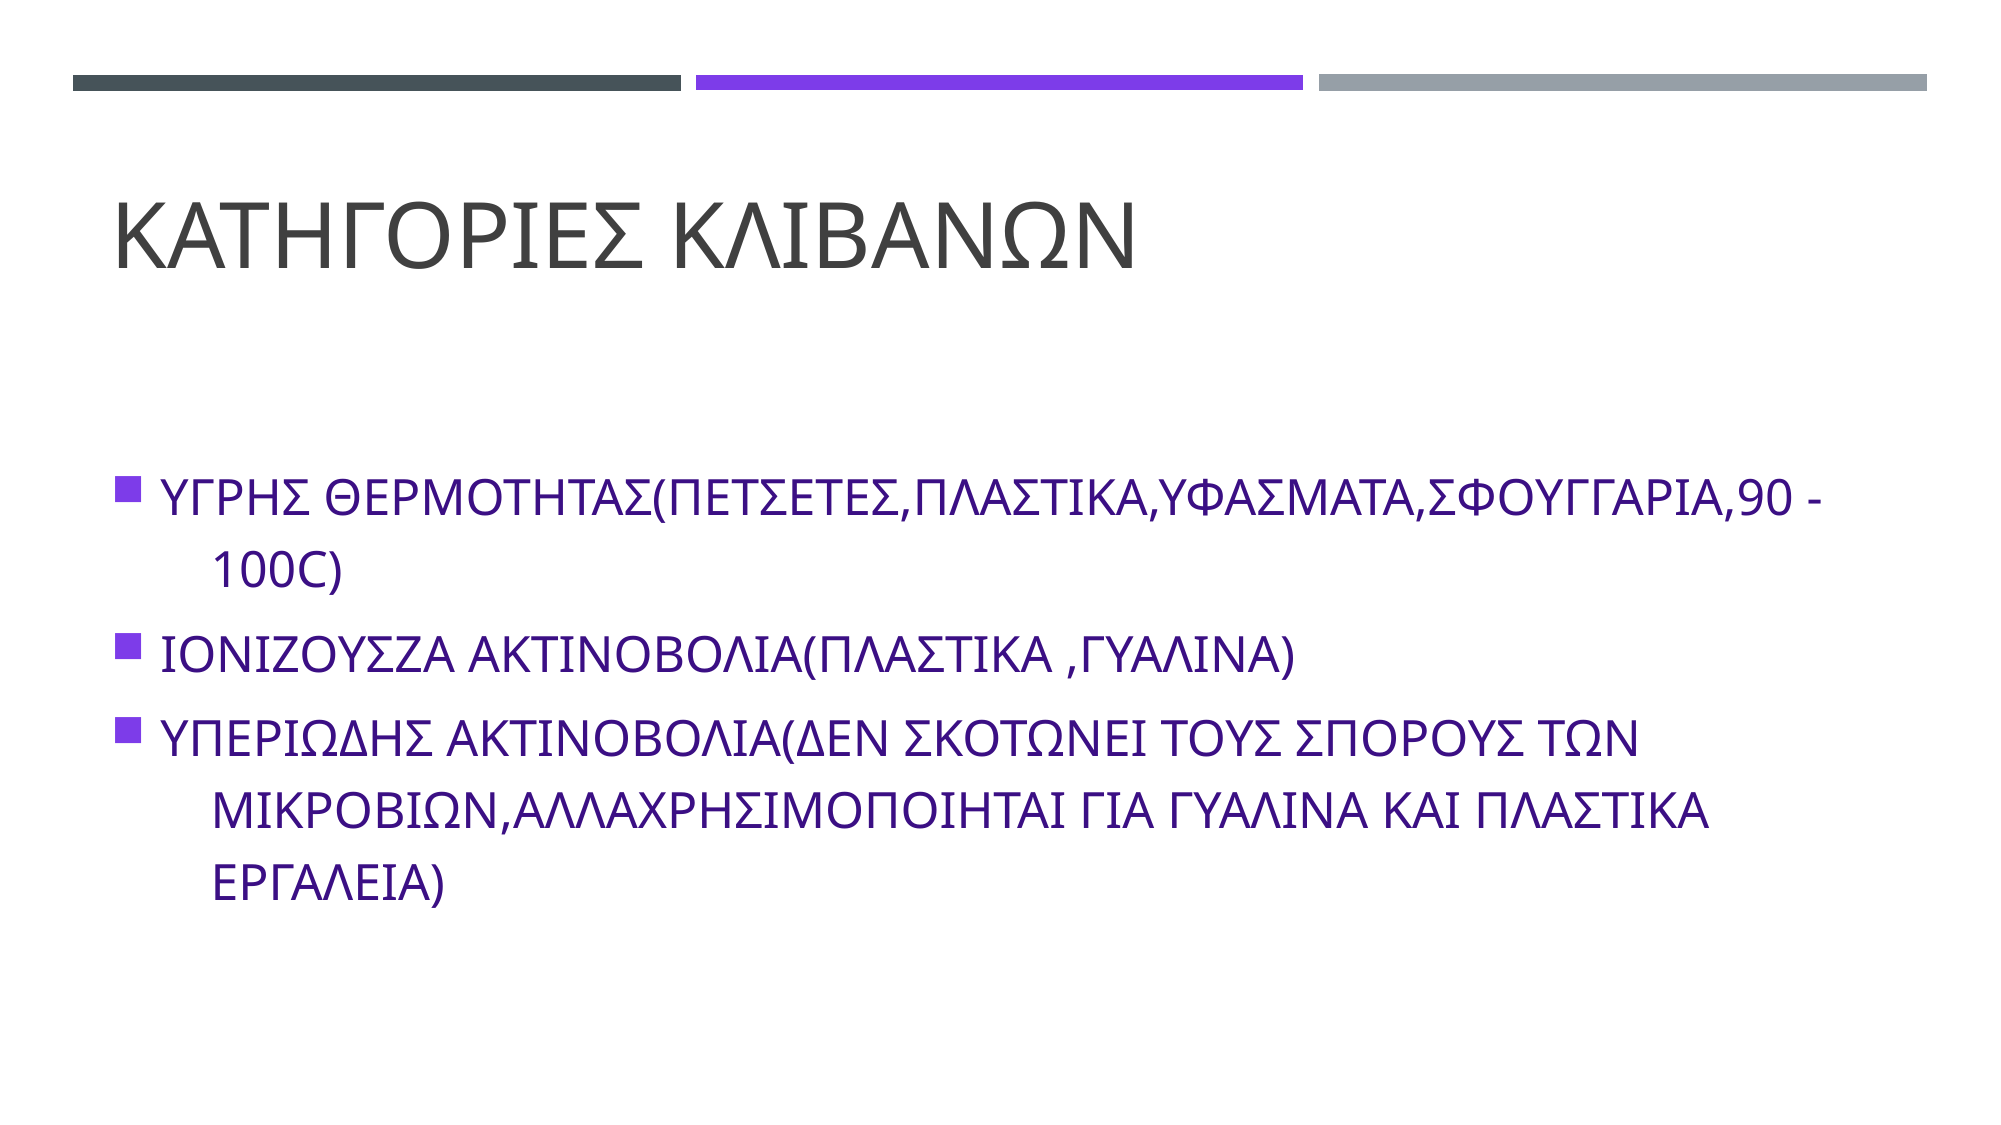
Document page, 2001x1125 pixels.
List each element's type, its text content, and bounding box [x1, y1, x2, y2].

list ΥΓΡΗΣ ΘΕΡΜΟΤΗΤΑΣ(ΠΕΤΣΕΤΕΣ,ΠΛΑΣΤΙΚΑ,ΥΦΑΣΜΑΤΑ,ΣΦΟΥΓΓΑΡΙΑ,90 -100C) ΙΟΝΙΖΟΥΣΖΑ ΑΚΤΙΝΟΒΟΛΙΑ(ΠΛΑΣΤΙΚΑ ,ΓΥΑΛΙΝΑ) ΥΠΕΡΙΩΔΗΣ ΑΚΤΙΝΟΒΟΛΙΑ(ΔΕΝ ΣΚΟΤΩΝΕΙ ΤΟΥΣ ΣΠΟΡΟΥΣ ΤΩΝ ΜΙΚΡΟΒΙΩΝ,ΑΛΛΑΧΡΗΣΙΜΟΠΟΙΗΤΑΙ ΓΙΑ ΓΥΑΛΙΝΑ ΚΑΙ ΠΛΑΣΤΙΚΑ ΕΡΓΑΛΕΙΑ) [95, 383, 1905, 981]
title ΚΑΤΗΓΟΡΙΕΣ ΚΛΙΒΑΝΩΝ [95, 101, 1181, 297]
